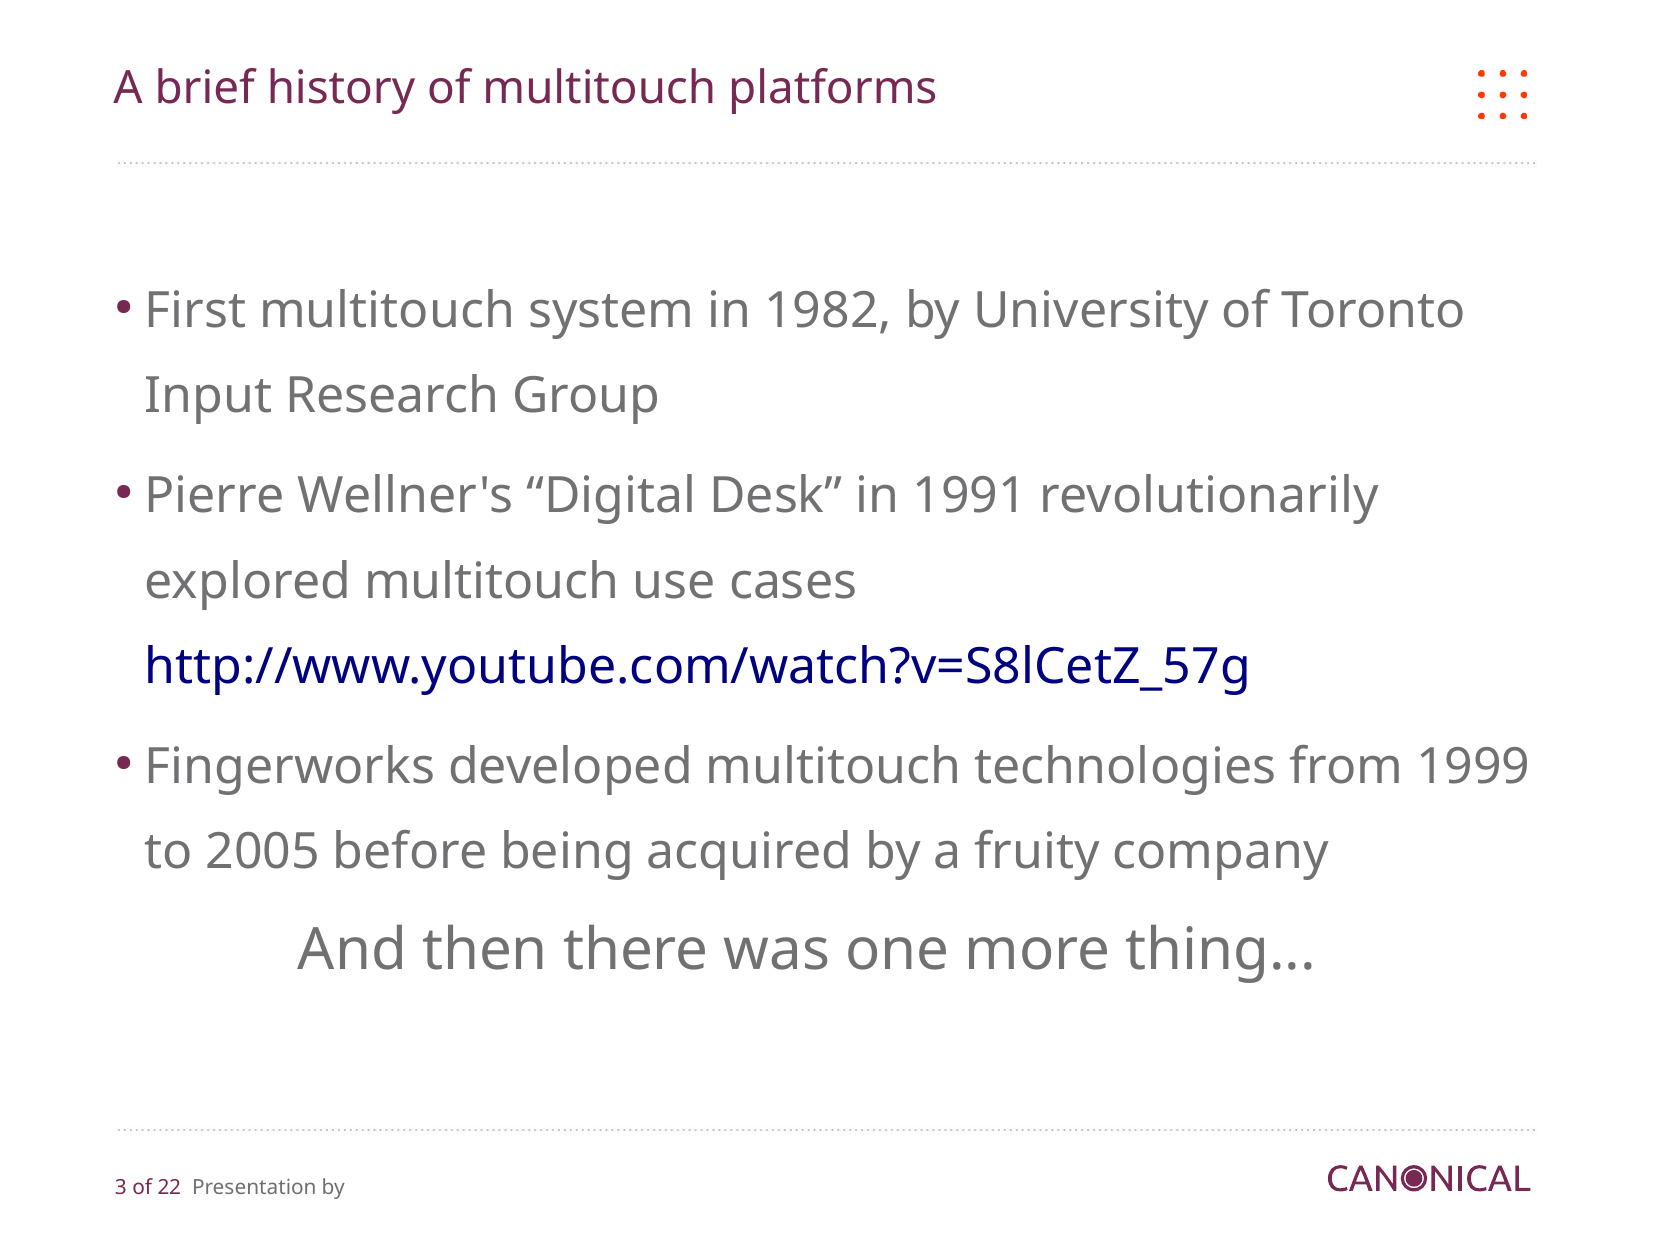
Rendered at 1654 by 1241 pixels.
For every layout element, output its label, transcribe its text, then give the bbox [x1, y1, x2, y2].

list First multitouch system in 1982, by University of Toronto Input Research Group Pierre Wellner's “Digital Desk” in 1991 revolutionarily explored multitouch use cases http://www.youtube.com/watch?v=S8lCetZ_57g Fingerworks developed multitouch technologies from 1999 to 2005 before being acquired by a fruity company [115, 256, 1540, 1076]
picture [1478, 70, 1527, 119]
title A brief history of multitouch platforms [113, 64, 1382, 107]
picture [116, 160, 1539, 168]
picture [116, 1128, 1539, 1135]
text_box And then there was one more thing... [262, 900, 1351, 981]
